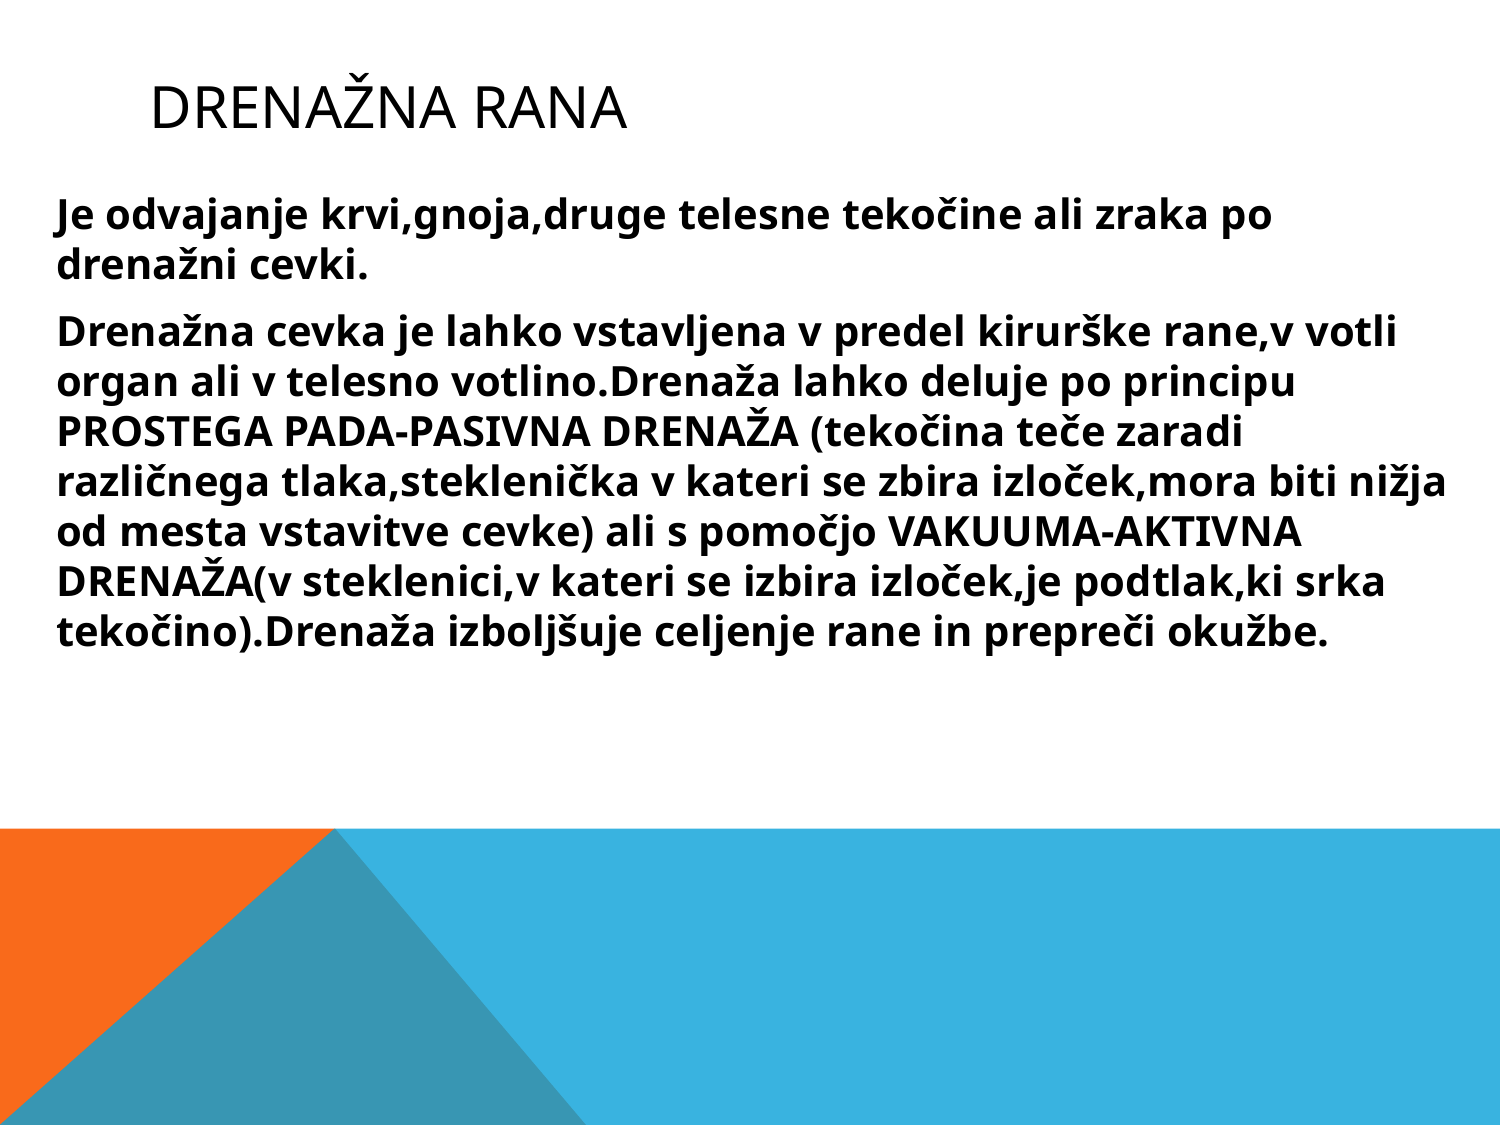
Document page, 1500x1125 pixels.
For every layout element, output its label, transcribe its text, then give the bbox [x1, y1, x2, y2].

title DRENAŽNA RANA [134, 59, 1369, 150]
list Je odvajanje krvi,gnoja,druge telesne tekočine ali zraka po drenažni cevki. Drenažna cevka je lahko vstavljena v predel kirurške rane,v votli organ ali v telesno votlino.Drenaža lahko deluje po principu PROSTEGA PADA-PASIVNA DRENAŽA (tekočina teče zaradi različnega tlaka,steklenička v kateri se zbira izloček,mora biti nižja od mesta vstavitve cevke) ali s pomočjo VAKUUMA-AKTIVNA DRENAŽA(v steklenici,v kateri se izbira izloček,je podtlak,ki srka tekočino).Drenaža izboljšuje celjenje rane in prepreči okužbe. [41, 180, 1471, 977]
